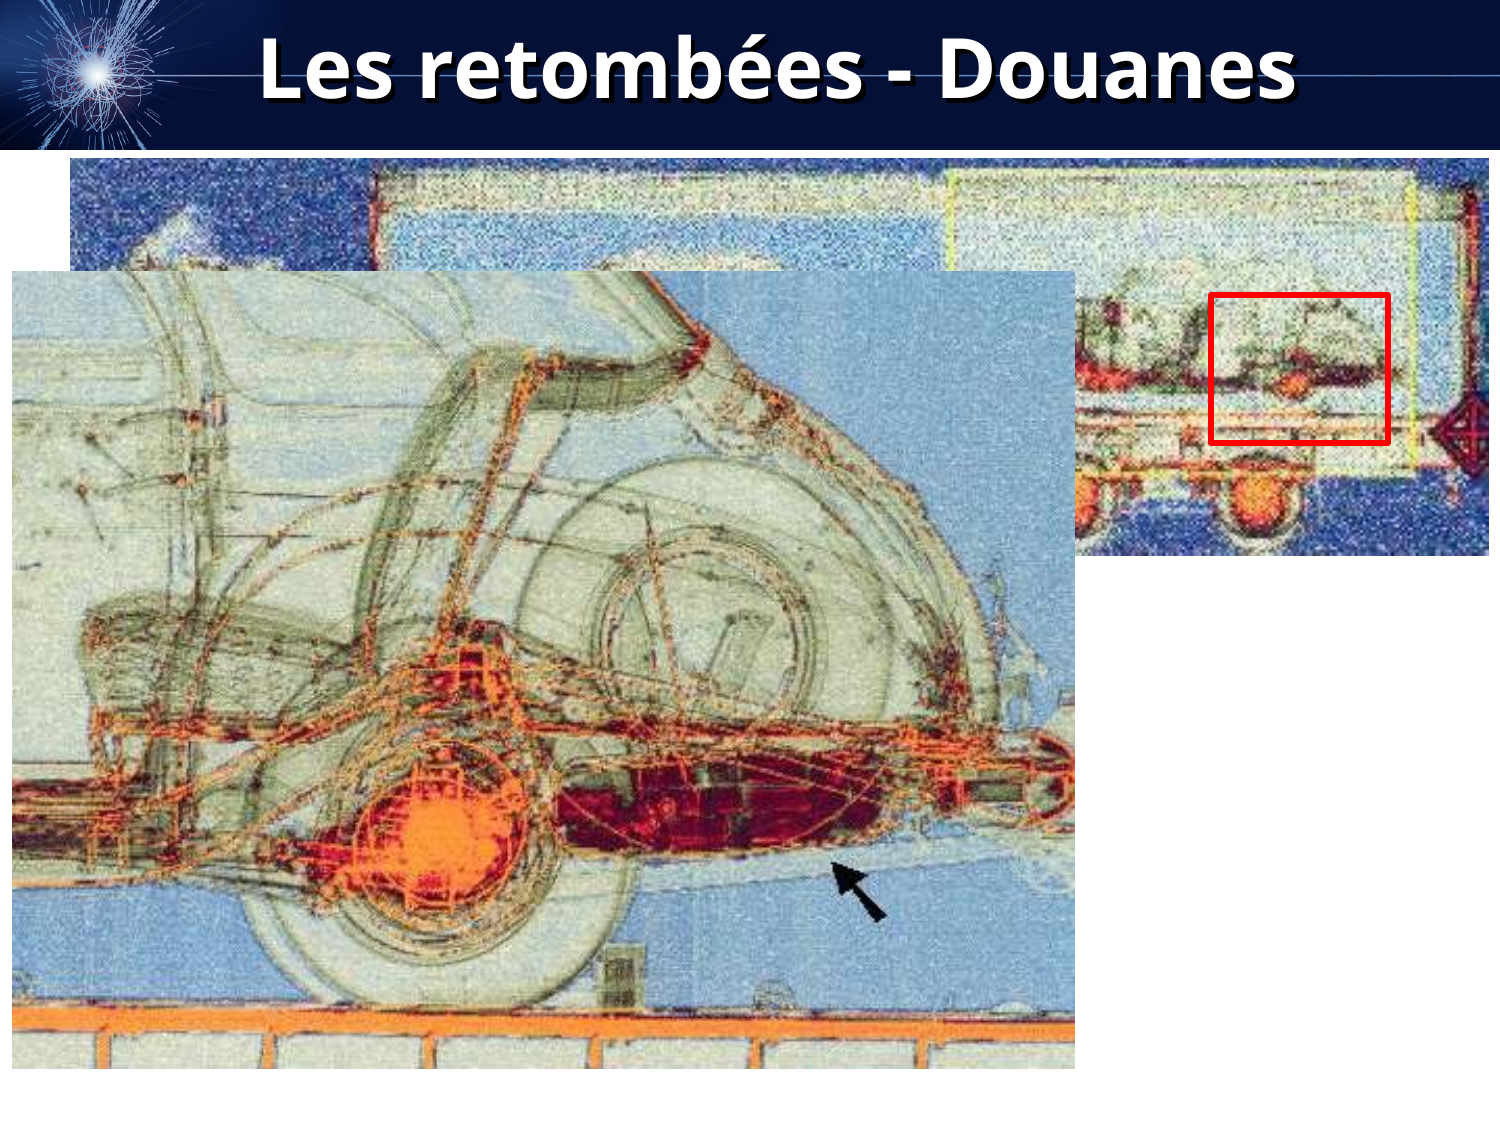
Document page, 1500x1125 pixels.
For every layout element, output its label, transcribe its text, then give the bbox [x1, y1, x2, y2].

picture [12, 158, 1489, 1069]
title Les retombées - Douanes [242, 7, 1477, 125]
picture [0, 0, 1500, 150]
